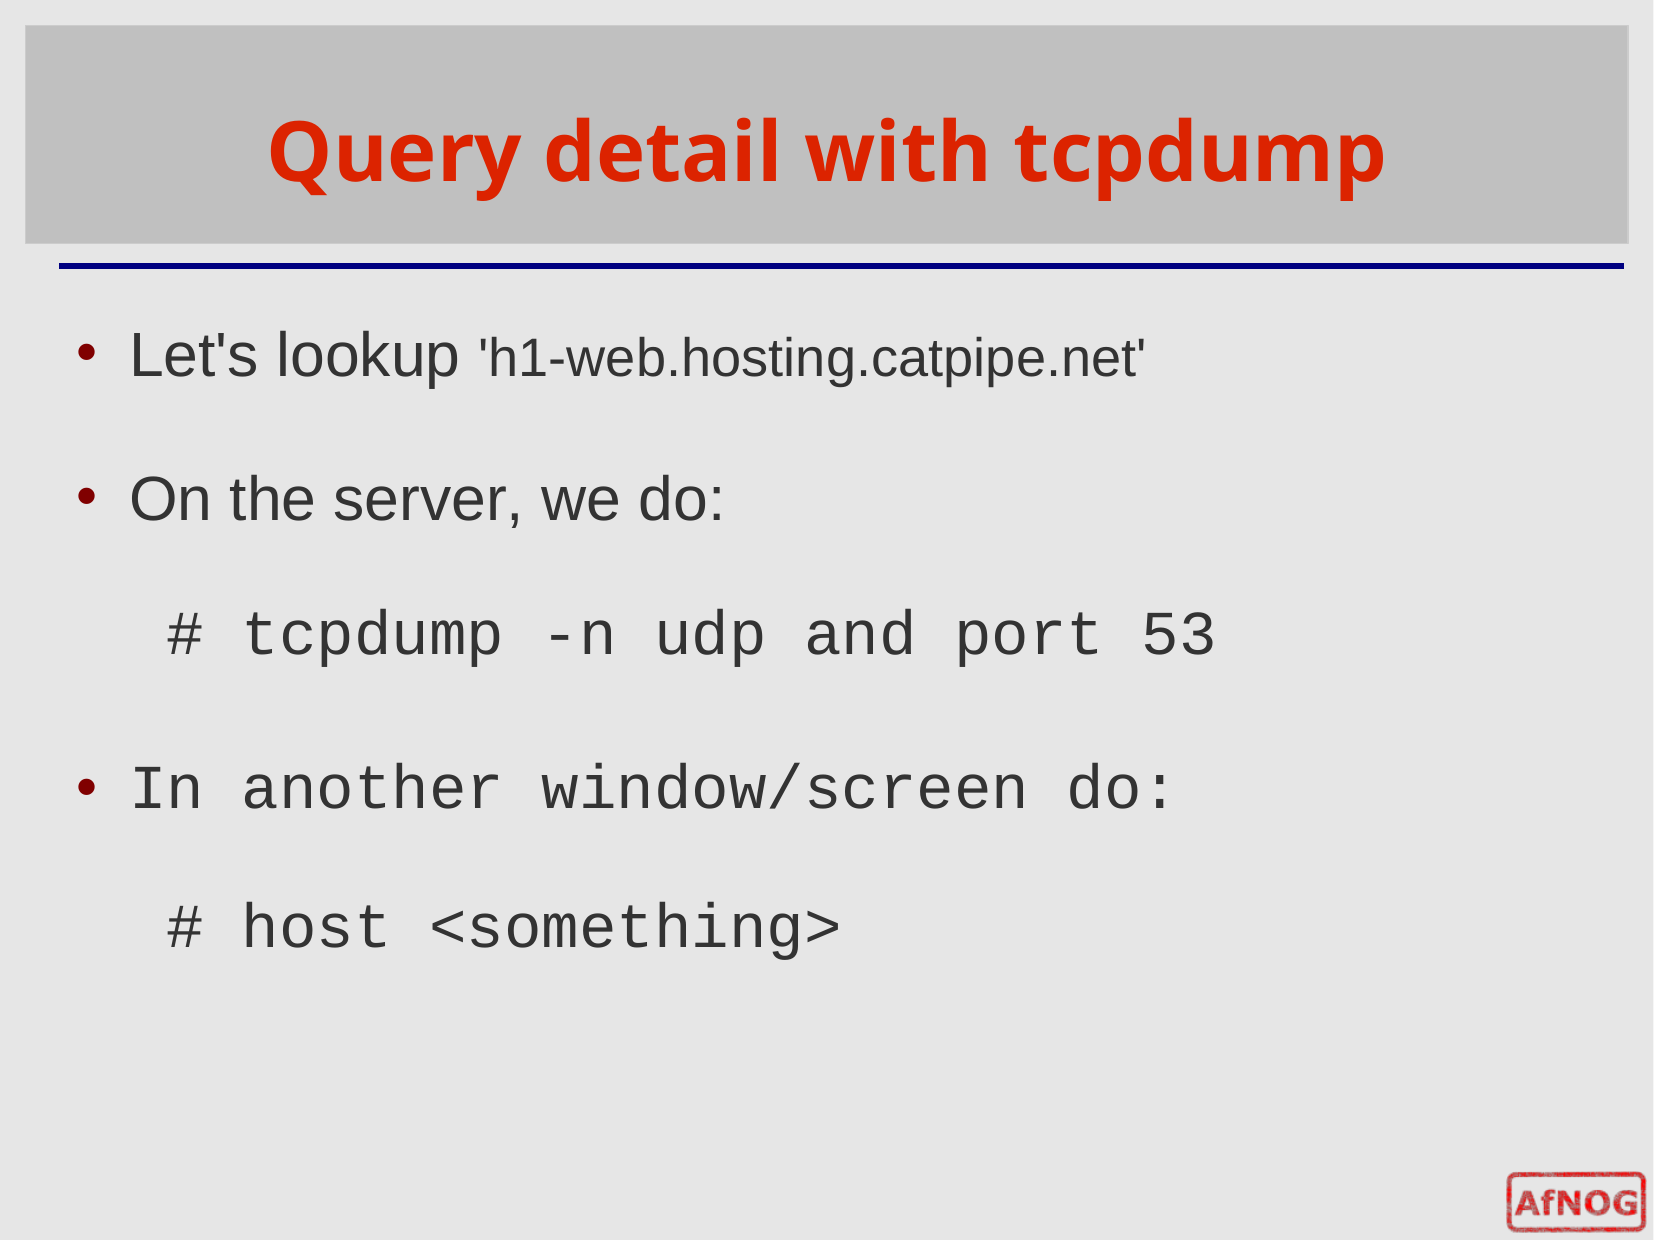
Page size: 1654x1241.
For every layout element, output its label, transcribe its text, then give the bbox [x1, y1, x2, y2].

list Let's lookup 'h1-web.hosting.catpipe.net' On the server, we do: # tcpdump -n udp and port 53 In another window/screen do: # host <something> [59, 322, 1595, 1132]
title Query detail with tcpdump [121, 46, 1534, 254]
picture [1505, 1170, 1648, 1235]
